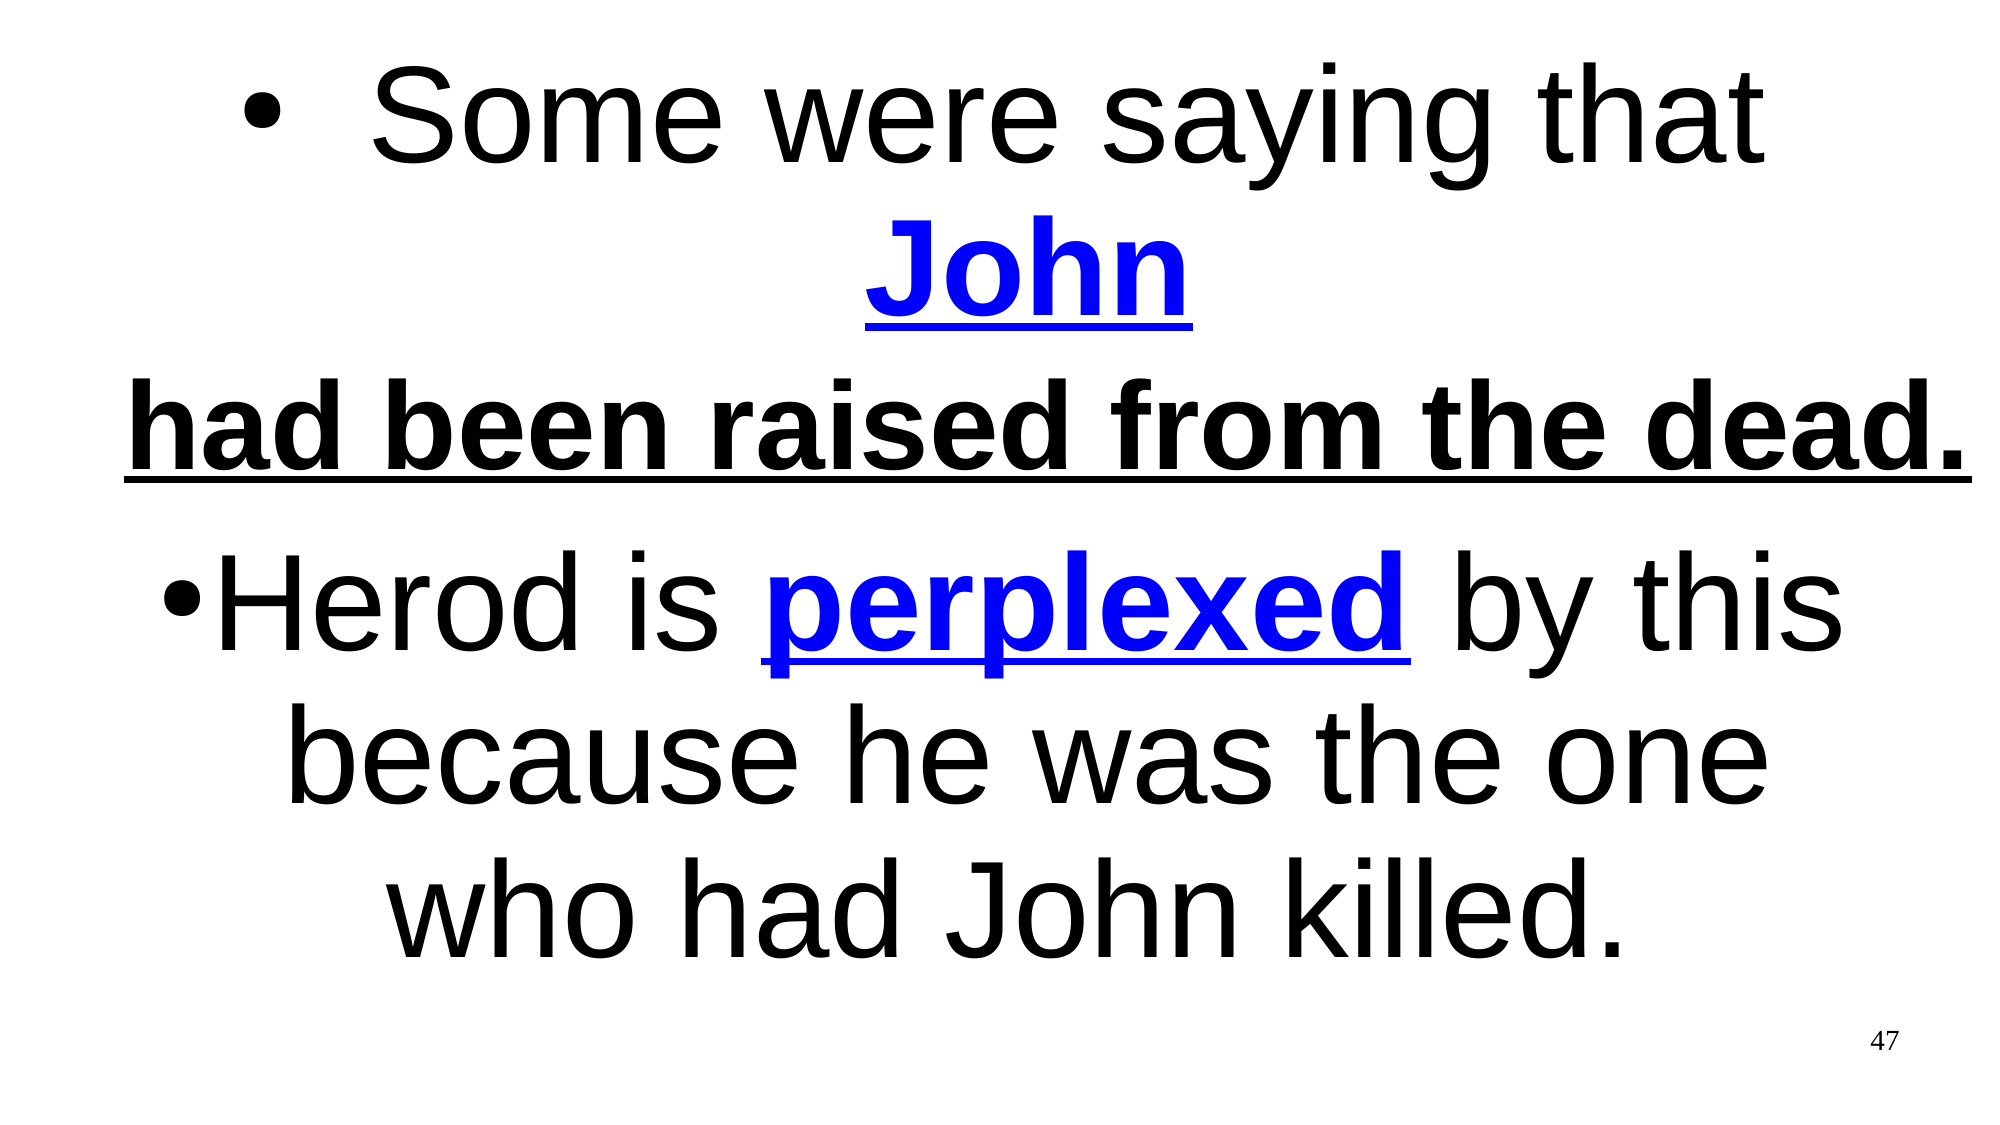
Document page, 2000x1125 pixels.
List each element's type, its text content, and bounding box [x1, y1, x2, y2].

list Some were saying that John had been raised from the dead. Herod is perplexed by this because he was the one who had John killed. [37, 37, 1988, 1088]
